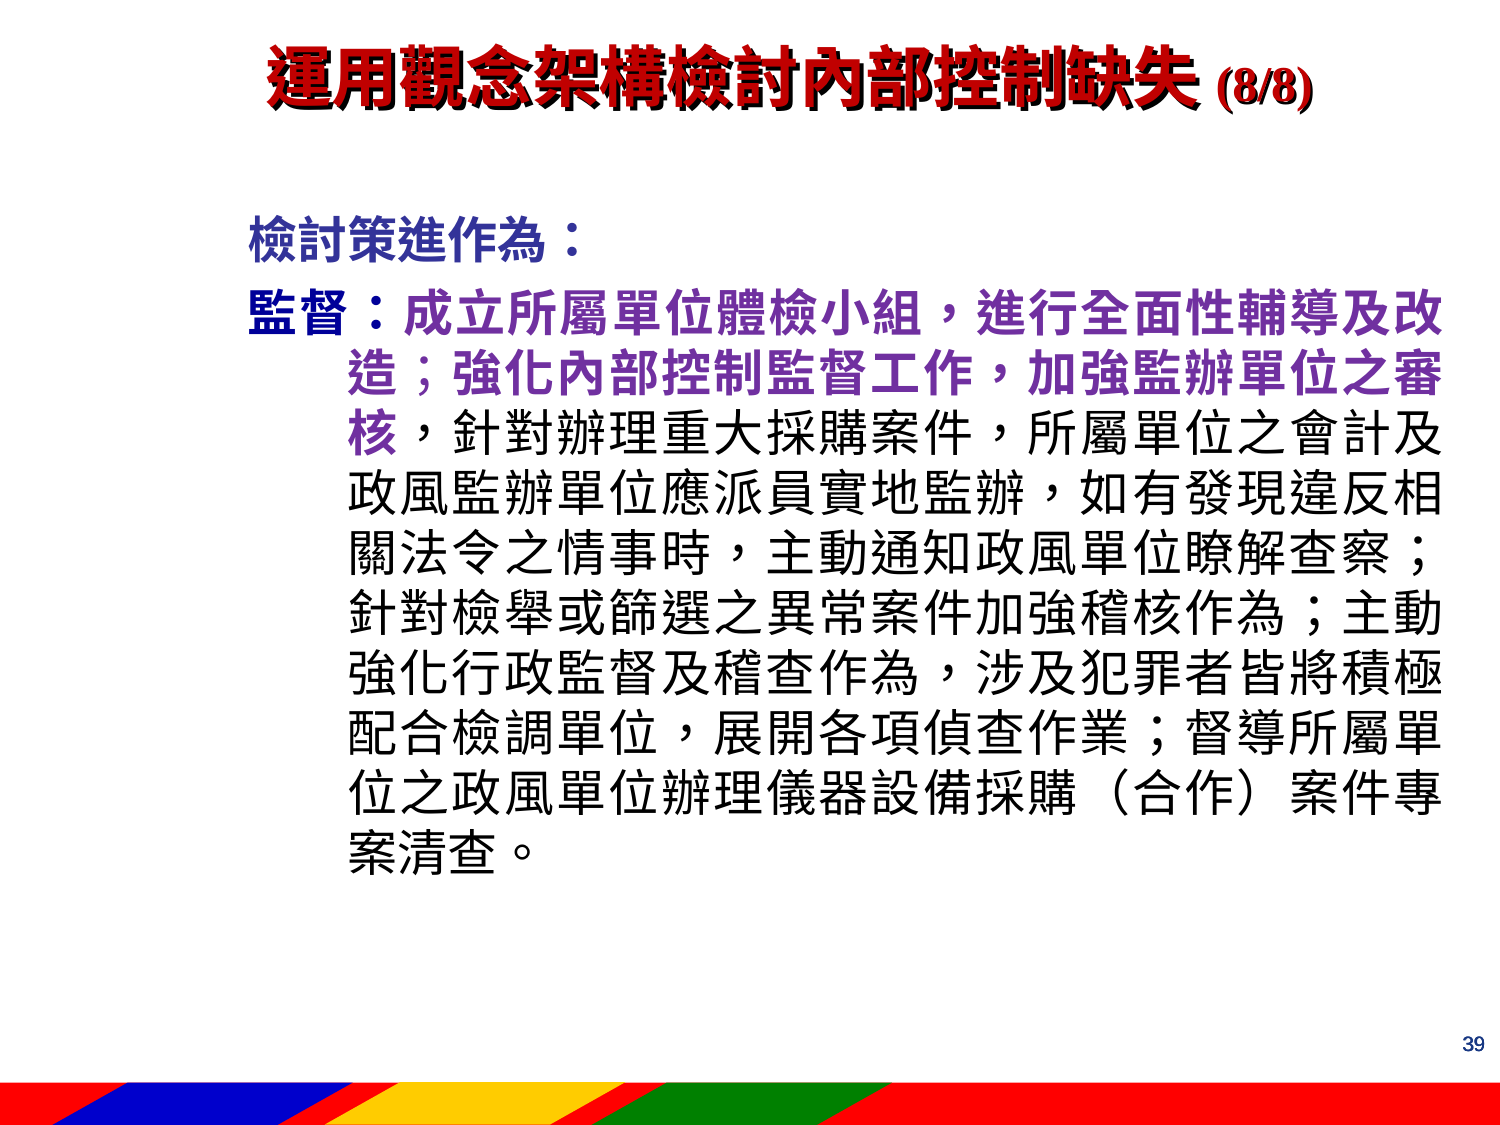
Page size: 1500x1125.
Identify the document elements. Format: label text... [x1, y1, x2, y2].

subtitle 檢討策進作為： 監督：成立所屬單位體檢小組，進行全面性輔導及改造；強化內部控制監督工作，加強監辦單位之審核，針對辦理重大採購案件，所屬單位之會計及政風監辦單位應派員實地監辦，如有發現違反相關法令之情事時，主動通知政風單位瞭解查察；針對檢舉或篩選之異常案件加強稽核作為；主動強化行政監督及稽查作為，涉及犯罪者皆將積極配合檢調單位，展開各項偵查作業；督導所屬單位之政風單位辦理儀器設備採購（合作）案件專案清查。 [232, 201, 1459, 934]
text_box 運用觀念架構檢討內部控制缺失(8/8) [84, 12, 1494, 138]
text_box <編號> [1149, 1023, 1500, 1099]
